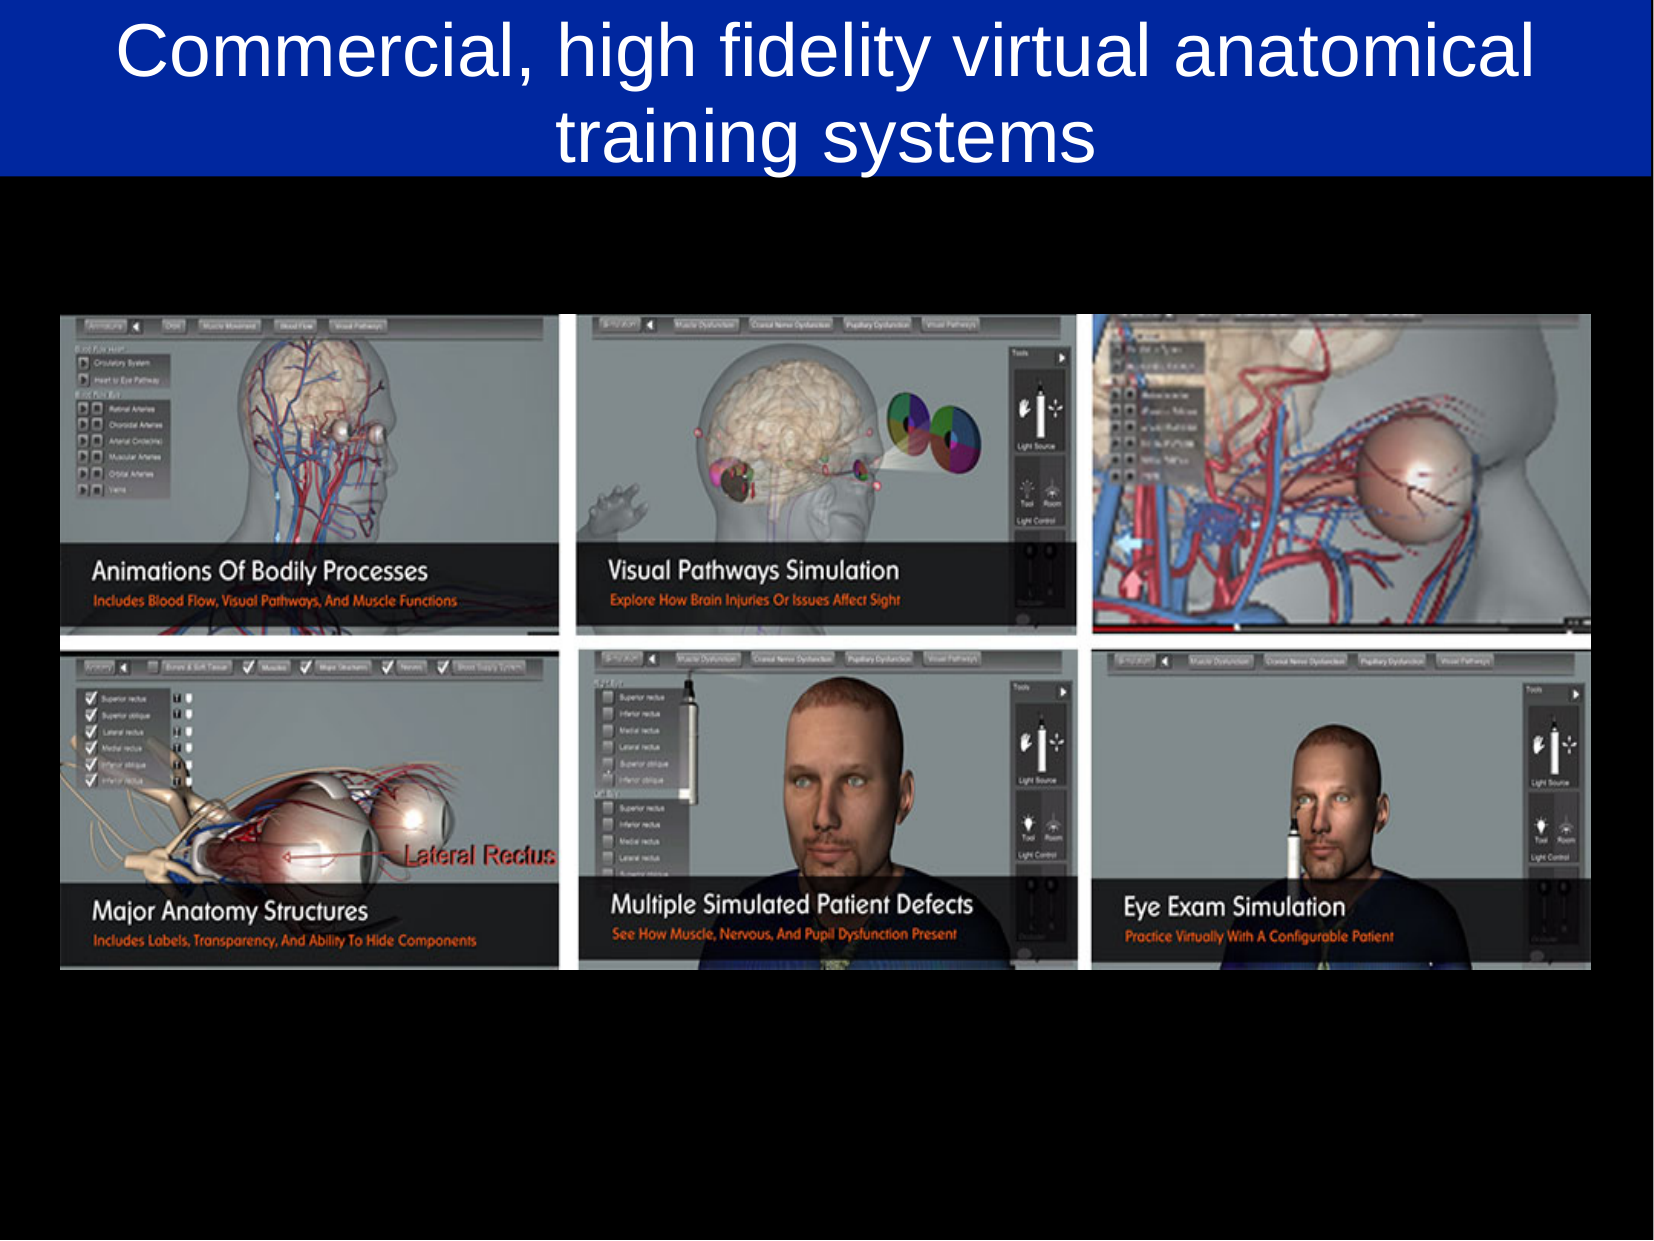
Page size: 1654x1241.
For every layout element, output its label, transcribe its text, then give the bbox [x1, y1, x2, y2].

picture [60, 314, 1591, 970]
subtitle [5, 177, 1651, 970]
text_box Commercial, high fidelity virtual anatomical training systems [9, 0, 1644, 177]
